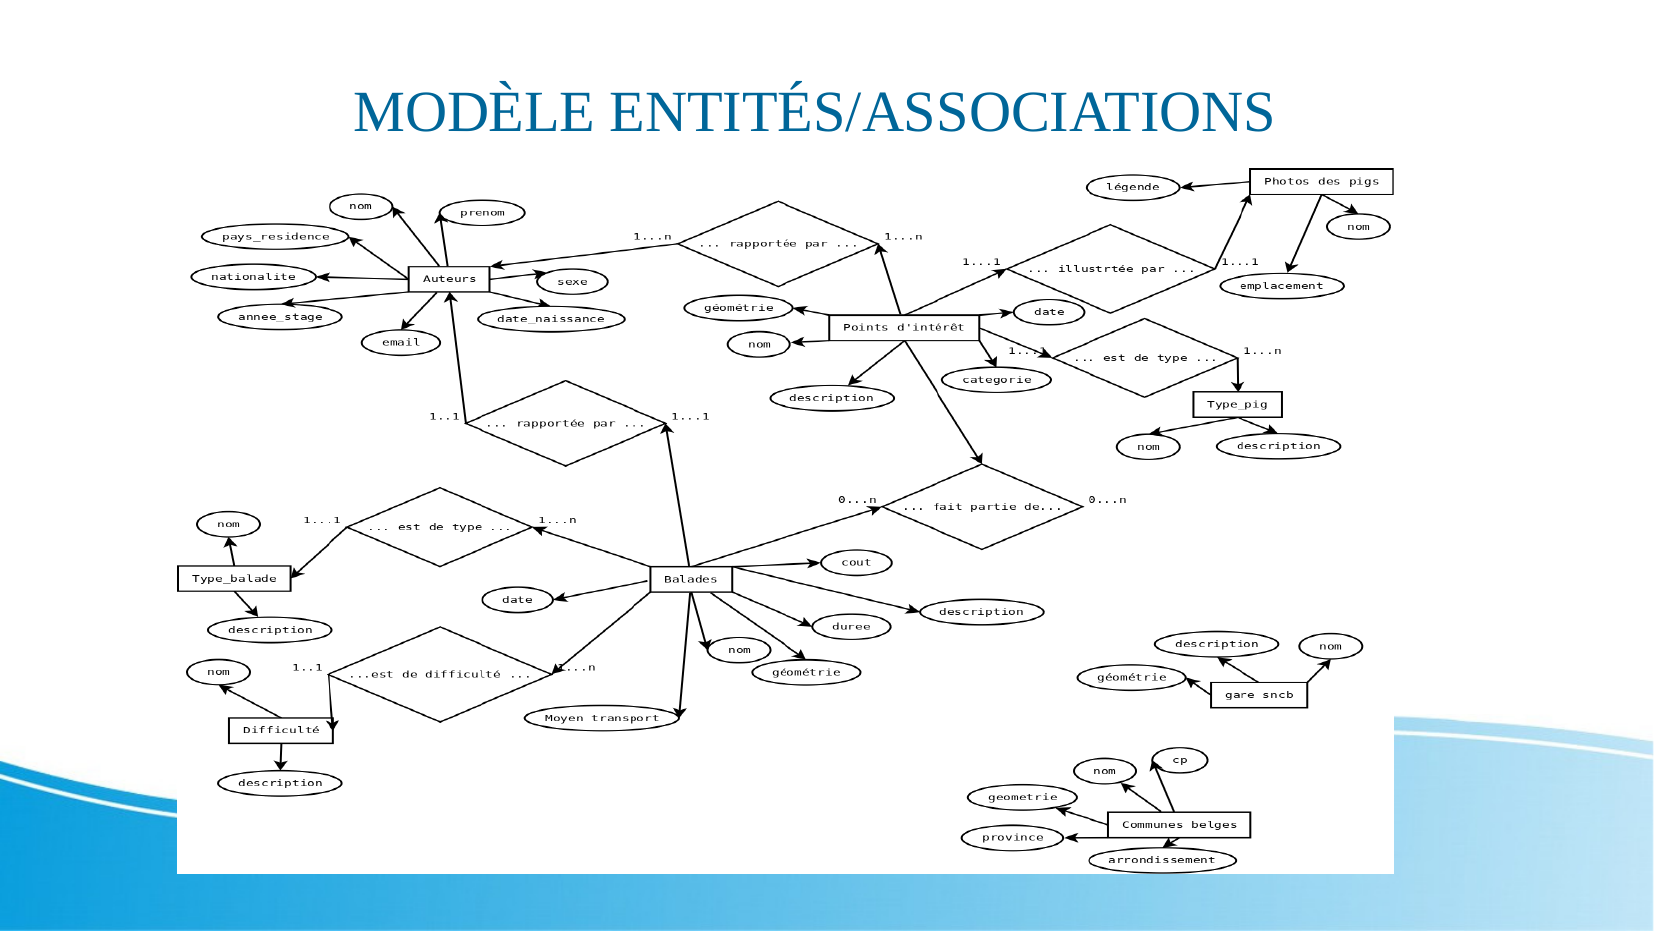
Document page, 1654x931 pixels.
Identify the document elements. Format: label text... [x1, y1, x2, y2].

picture [0, 168, 1654, 931]
title MODÈLE ENTITÉS/ASSOCIATIONS [0, 33, 1630, 189]
